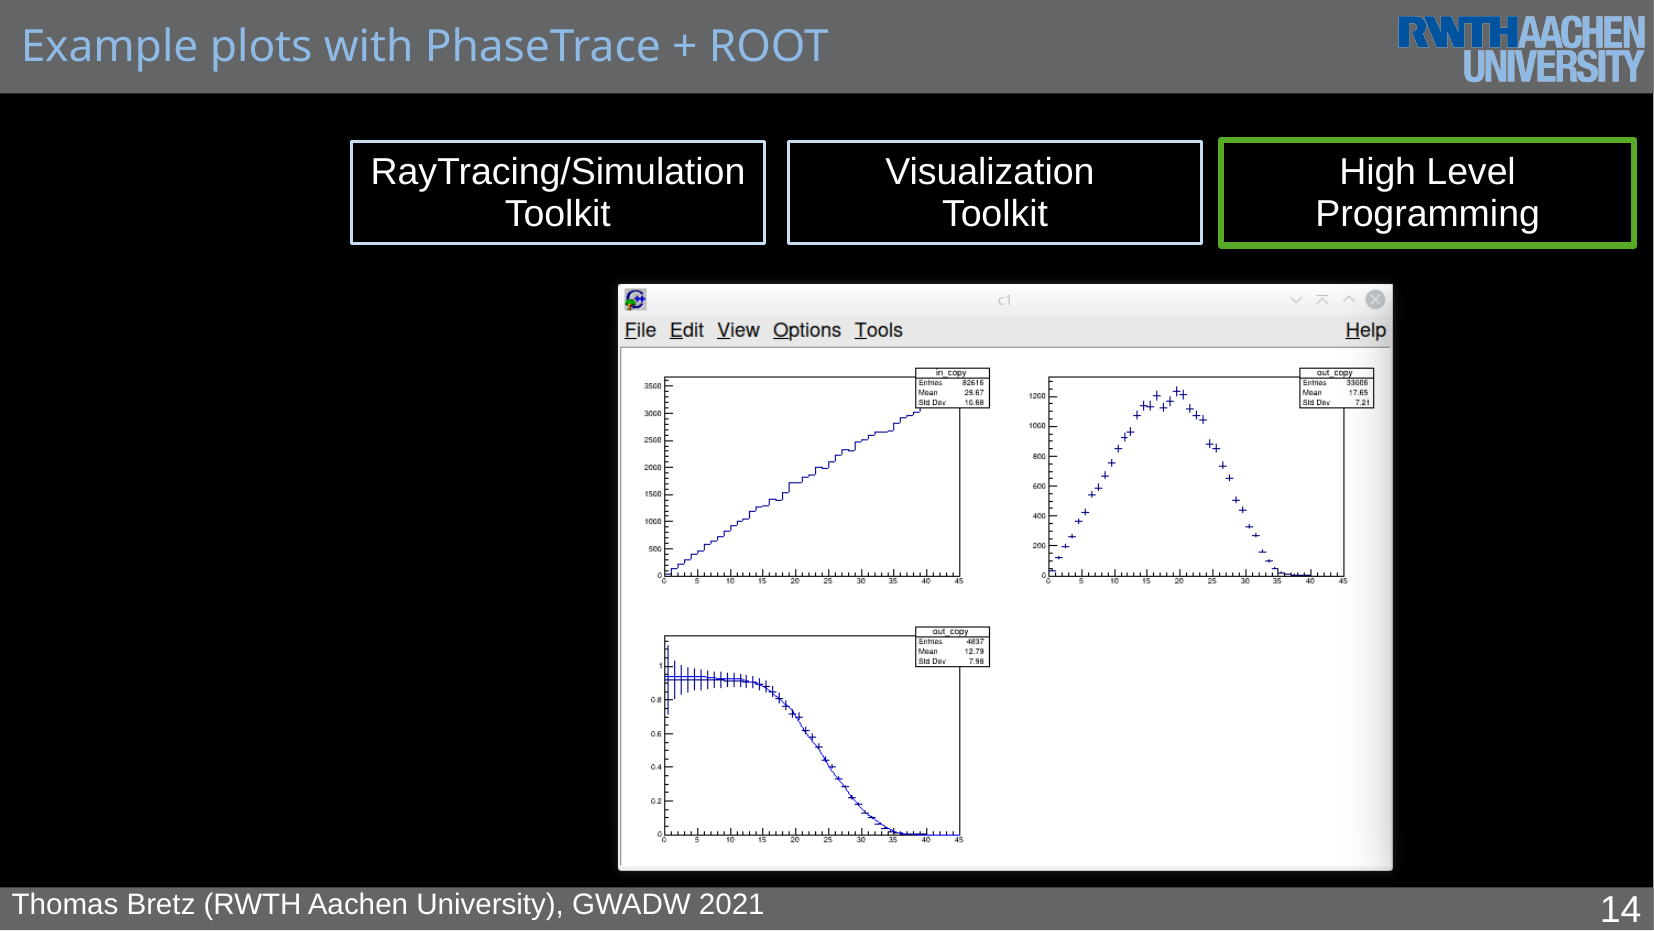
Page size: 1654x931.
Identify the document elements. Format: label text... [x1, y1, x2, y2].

picture [1363, 0, 1654, 113]
text_box RayTracing/Simulation Toolkit [351, 141, 765, 244]
picture [596, 262, 1415, 893]
text_box Visualization Toolkit [788, 141, 1202, 244]
text_box High Level Programming [1220, 140, 1635, 246]
title Example plots with PhaseTrace + ROOT [20, 7, 1510, 82]
